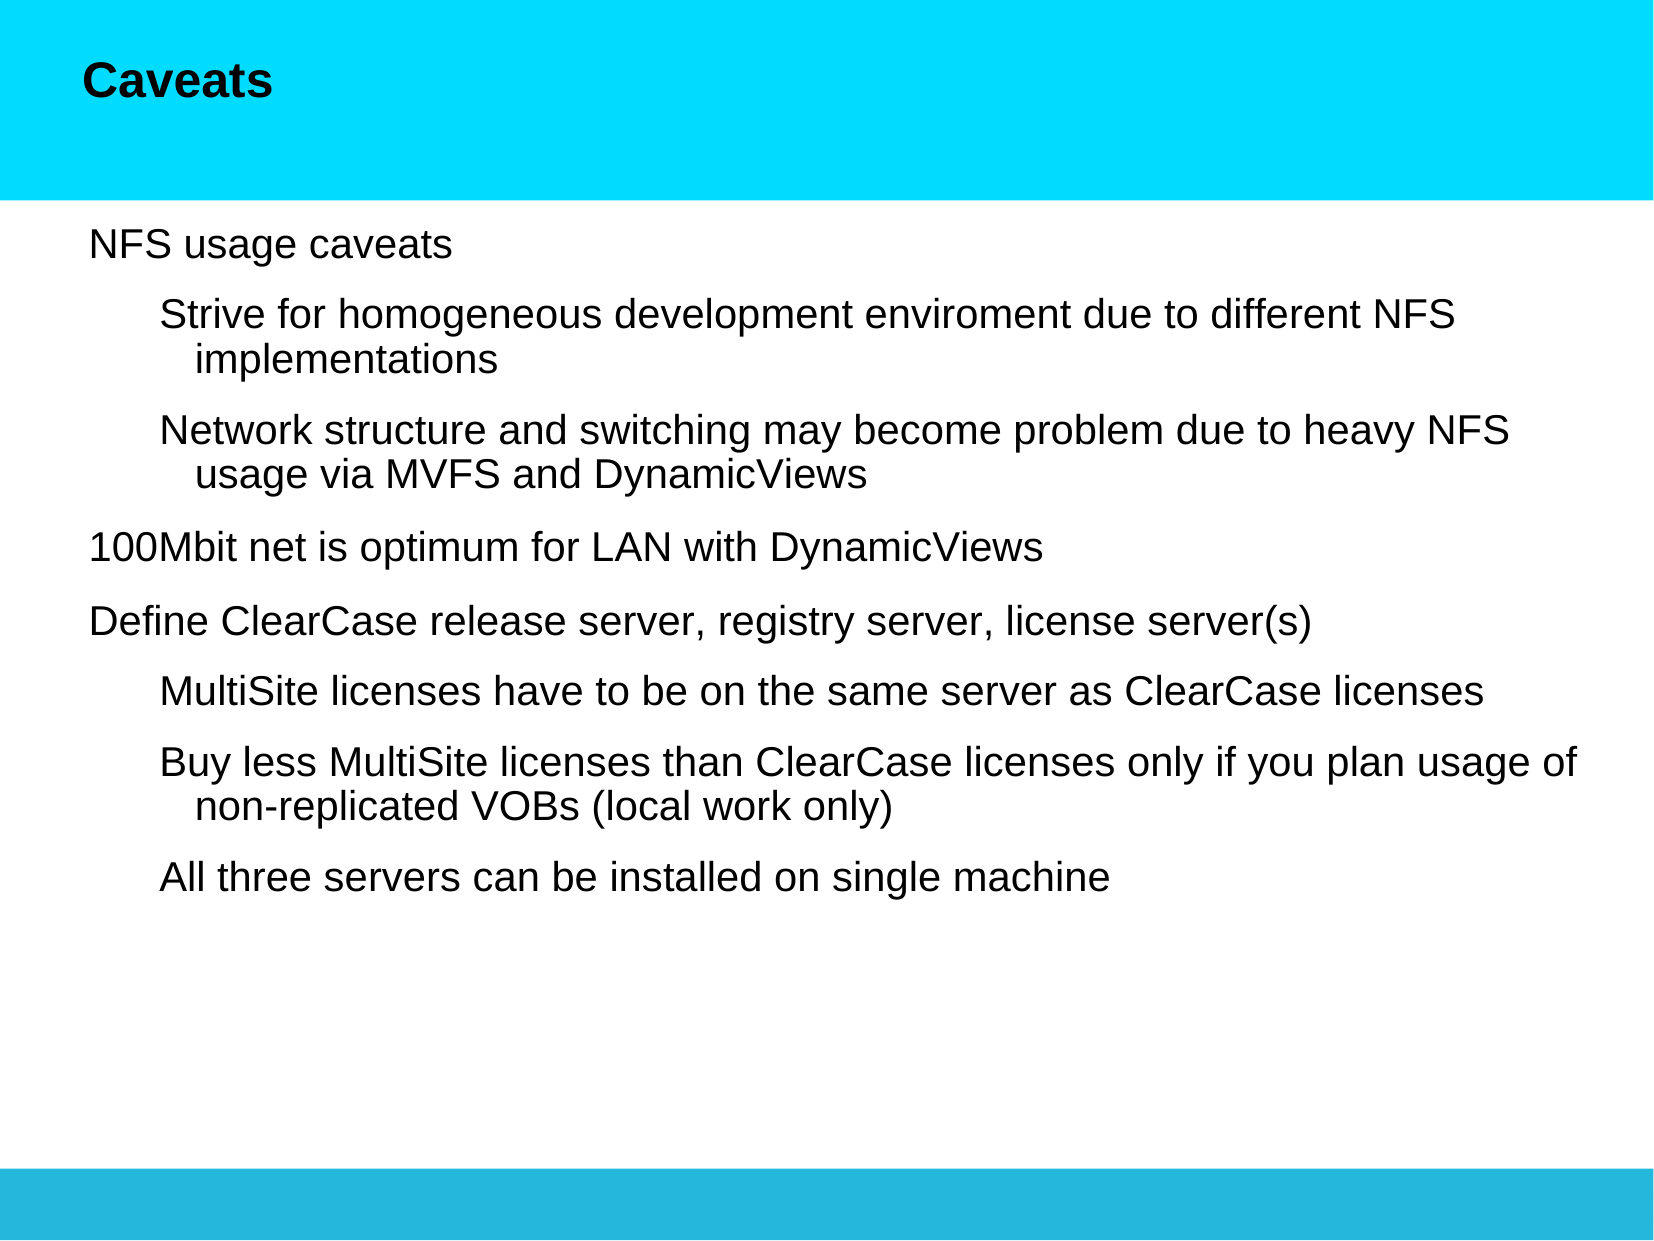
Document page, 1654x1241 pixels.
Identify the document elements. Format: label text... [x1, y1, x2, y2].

picture [0, 201, 1654, 1168]
list NFS usage caveats Strive for homogeneous development enviroment due to different NFS implementations Network structure and switching may become problem due to heavy NFS usage via MVFS and DynamicViews 100Mbit net is optimum for LAN with DynamicViews Define ClearCase release server, registry server, license server(s) MultiSite licenses have to be on the same server as ClearCase licenses Buy less MultiSite licenses than ClearCase licenses only if you plan usage of non-replicated VOBs (local work only) All three servers can be installed on single machine [88, 222, 1586, 1075]
title Caveats [82, 34, 1130, 122]
